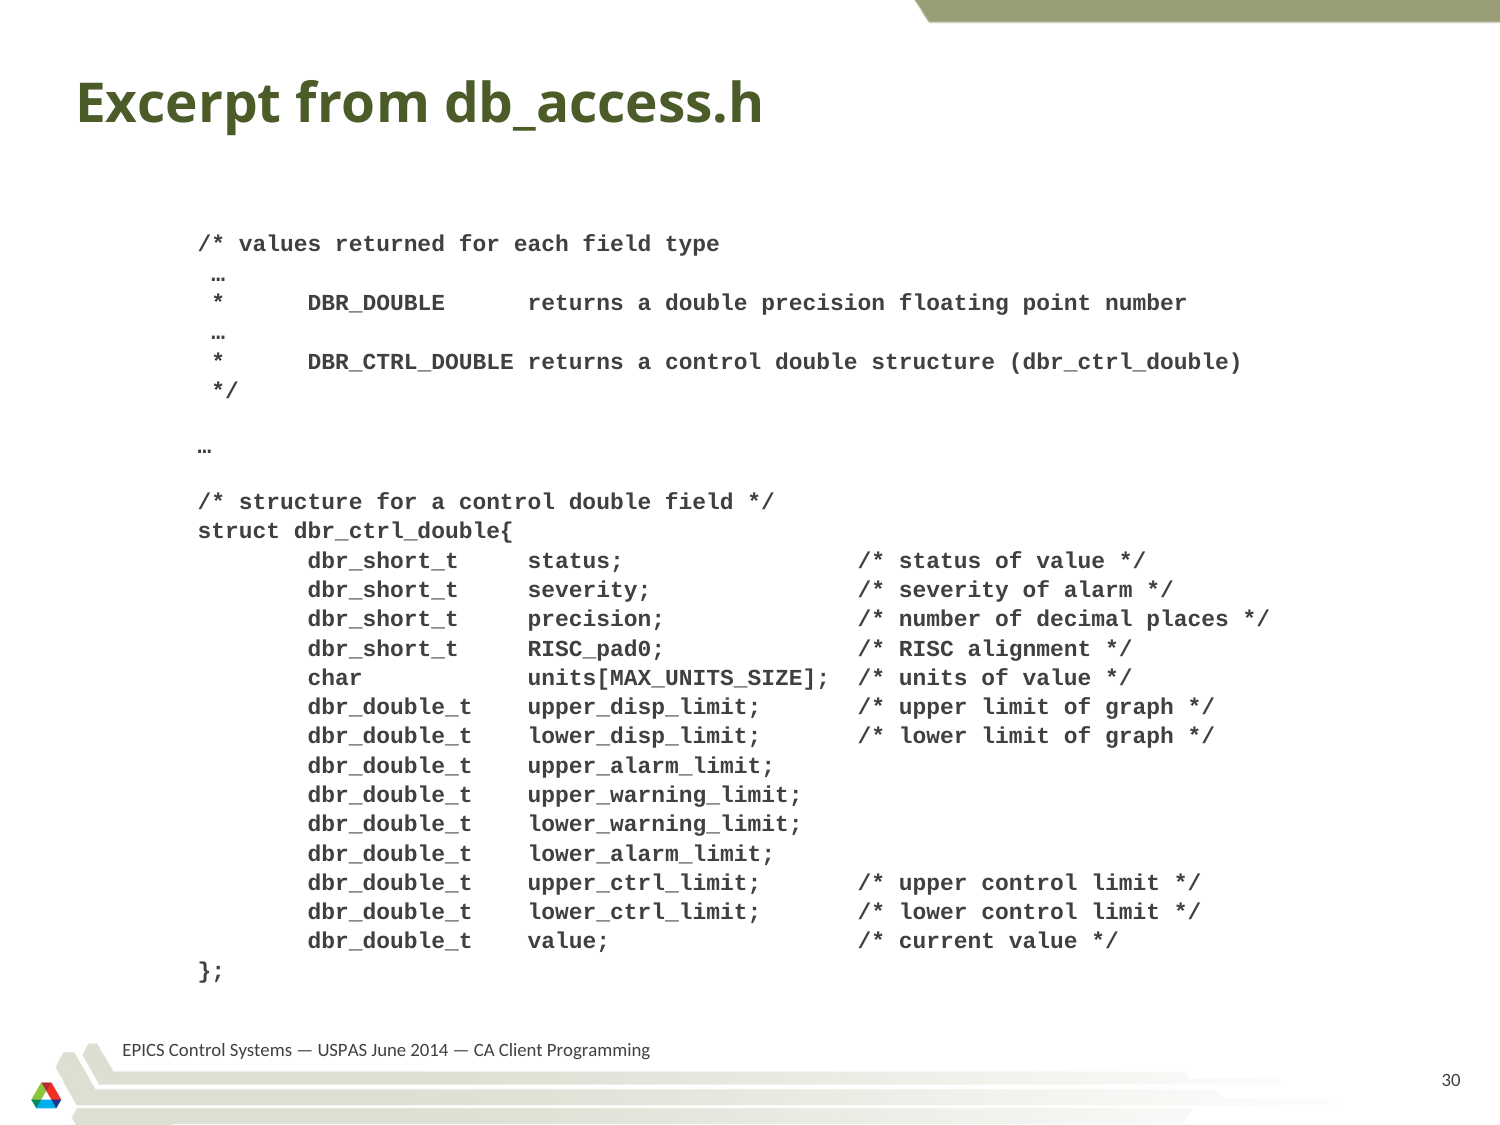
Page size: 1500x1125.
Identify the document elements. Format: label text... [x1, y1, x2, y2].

list /* values returned for each field type … * DBR_DOUBLE returns a double precision floating point number … * DBR_CTRL_DOUBLE returns a control double structure (dbr_ctrl_double) */ … /* structure for a control double field */ struct dbr_ctrl_double{ dbr_short_t status; /* status of value */ dbr_short_t severity; /* severity of alarm */ dbr_short_t precision; /* number of decimal places */ dbr_short_t RISC_pad0; /* RISC alignment */ char units[MAX_UNITS_SIZE]; /* units of value */ dbr_double_t upper_disp_limit; /* upper limit of graph */ dbr_double_t lower_disp_limit; /* lower limit of graph */ dbr_double_t upper_alarm_limit; dbr_double_t upper_warning_limit; dbr_double_t lower_warning_limit; dbr_double_t lower_alarm_limit; dbr_double_t upper_ctrl_limit; /* upper control limit */ dbr_double_t lower_ctrl_limit; /* lower control limit */ dbr_double_t value; /* current value */ }; [183, 224, 1290, 1023]
title Excerpt from db_access.h [75, 74, 1426, 203]
picture [0, 0, 1500, 24]
picture [0, 1037, 1500, 1125]
